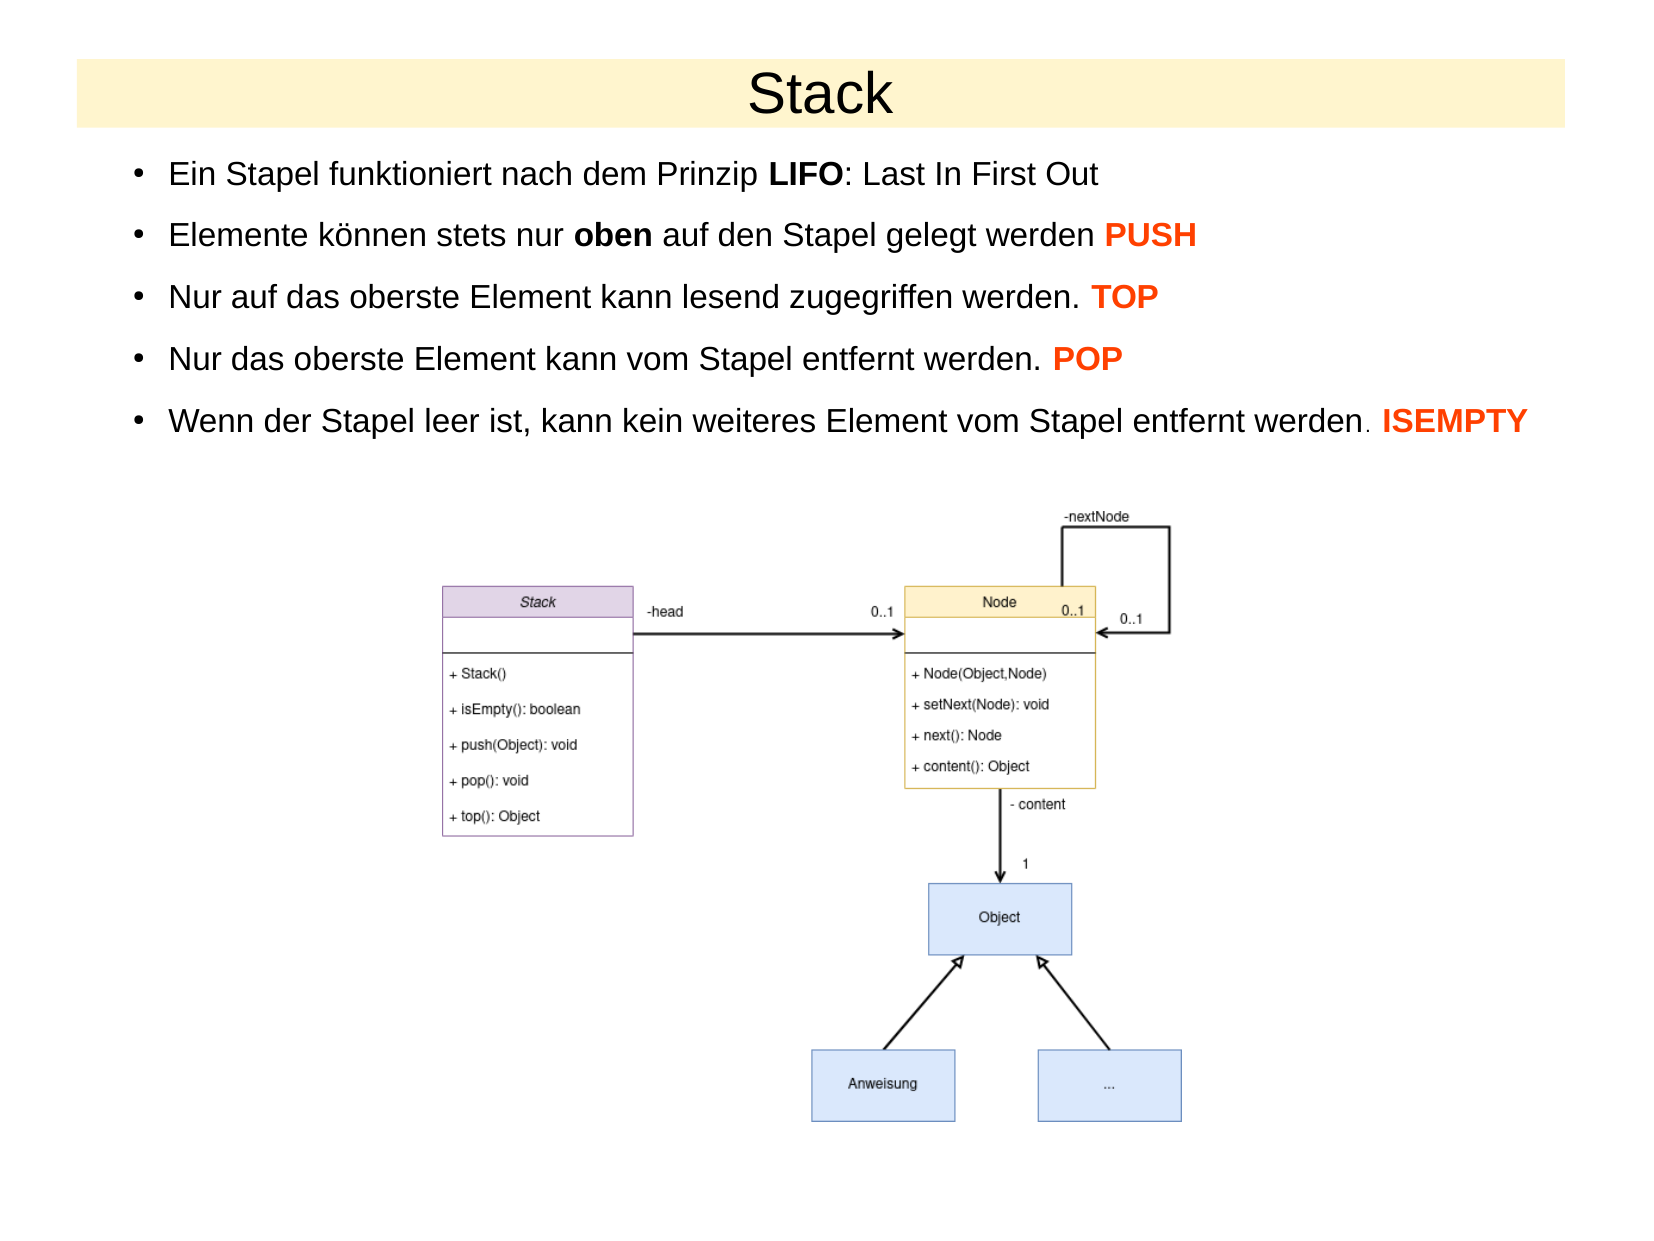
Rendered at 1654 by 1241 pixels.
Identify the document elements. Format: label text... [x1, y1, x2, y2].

title Stack [76, 59, 1565, 128]
picture [442, 511, 1182, 1123]
text_box Ein Stapel funktioniert nach dem Prinzip LIFO: Last In First Out Elemente können stets nur oben auf den Stapel gelegt werden PUSH Nur auf das oberste Element kann lesend zugegriffen werden. TOP Nur das oberste Element kann vom Stapel entfernt werden. POP Wenn der Stapel leer ist, kann kein weiteres Element vom Stapel entfernt werden. ISEMPTY [118, 147, 1565, 473]
